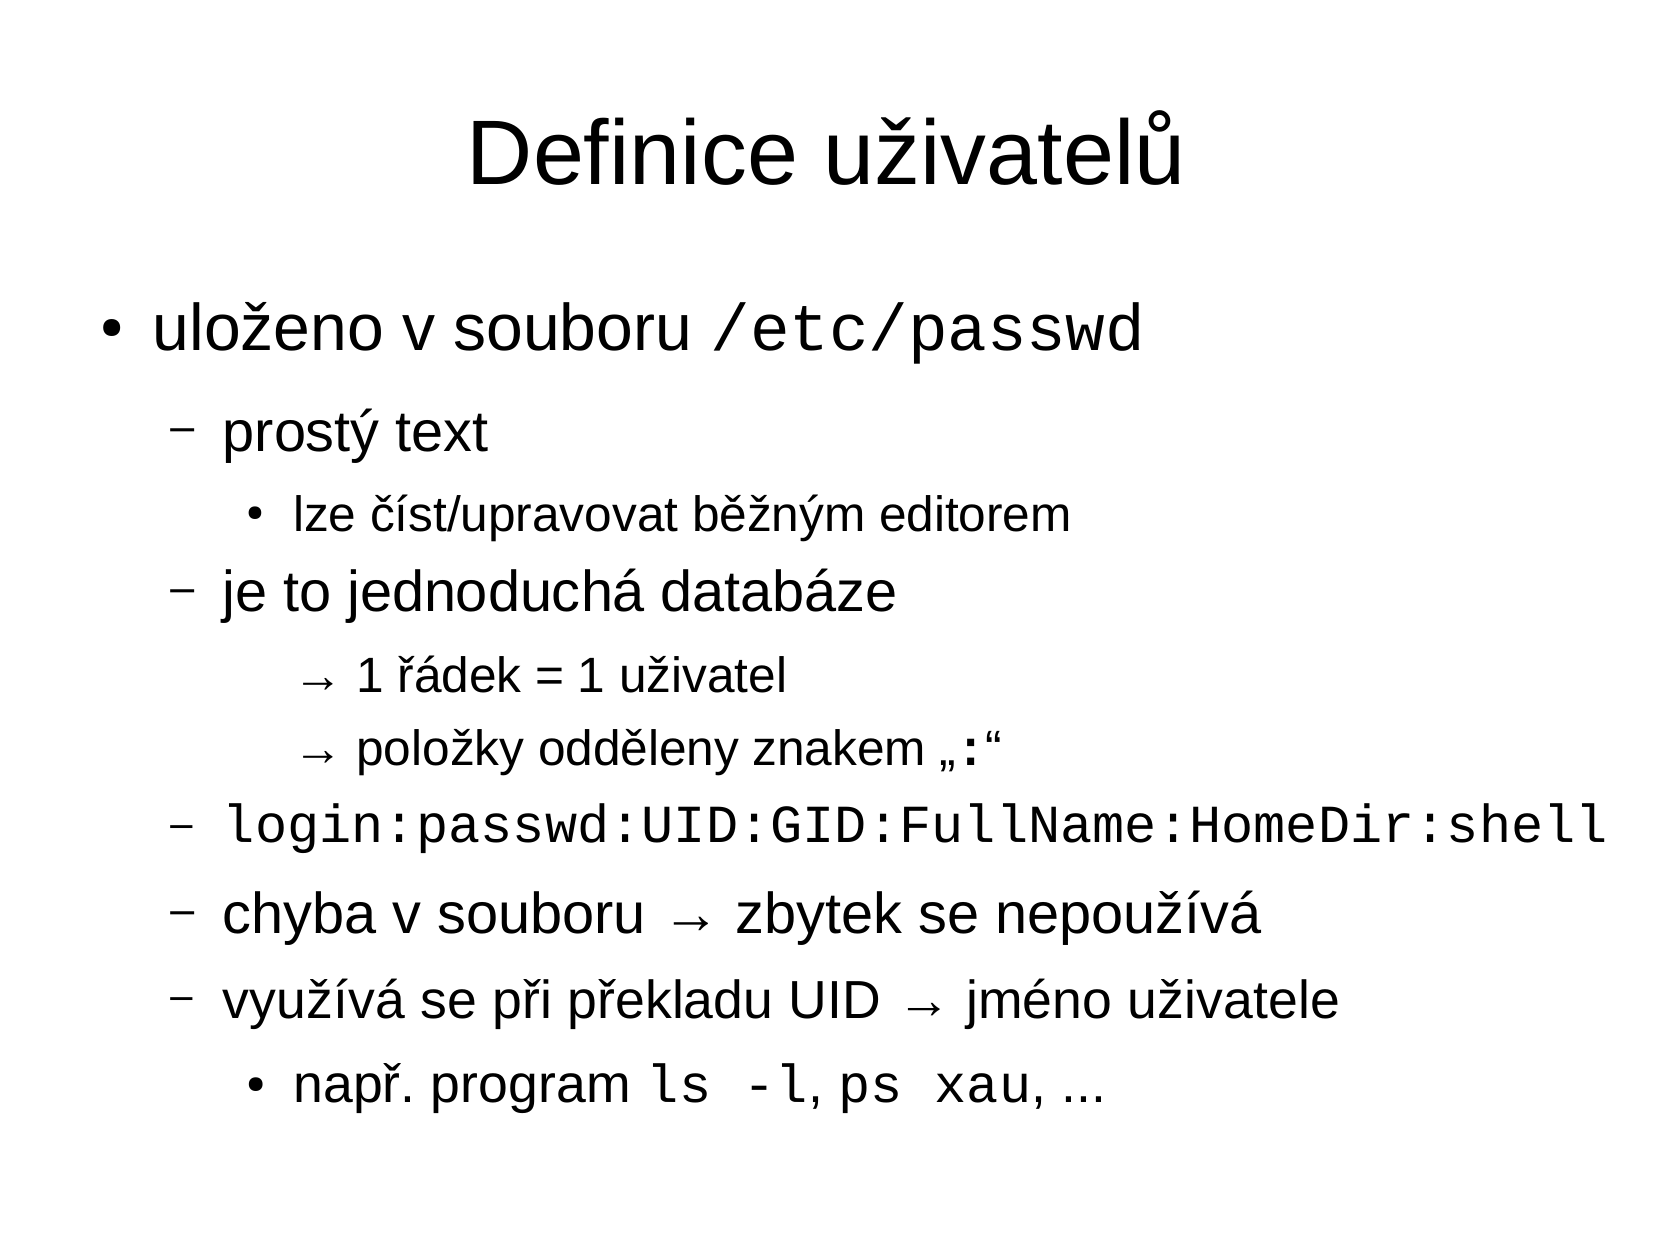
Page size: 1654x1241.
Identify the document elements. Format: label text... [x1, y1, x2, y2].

title Definice uživatelů [82, 56, 1571, 250]
list uloženo v souboru /etc/passwd prostý text lze číst/upravovat běžným editorem je to jednoduchá databáze → 1 řádek = 1 uživatel → položky odděleny znakem „:“ login:passwd:UID:GID:FullName:HomeDir:shell chyba v souboru → zbytek se nepoužívá využívá se při překladu UID → jméno uživatele např. program ls -l, ps xau, ... [82, 290, 1654, 1119]
